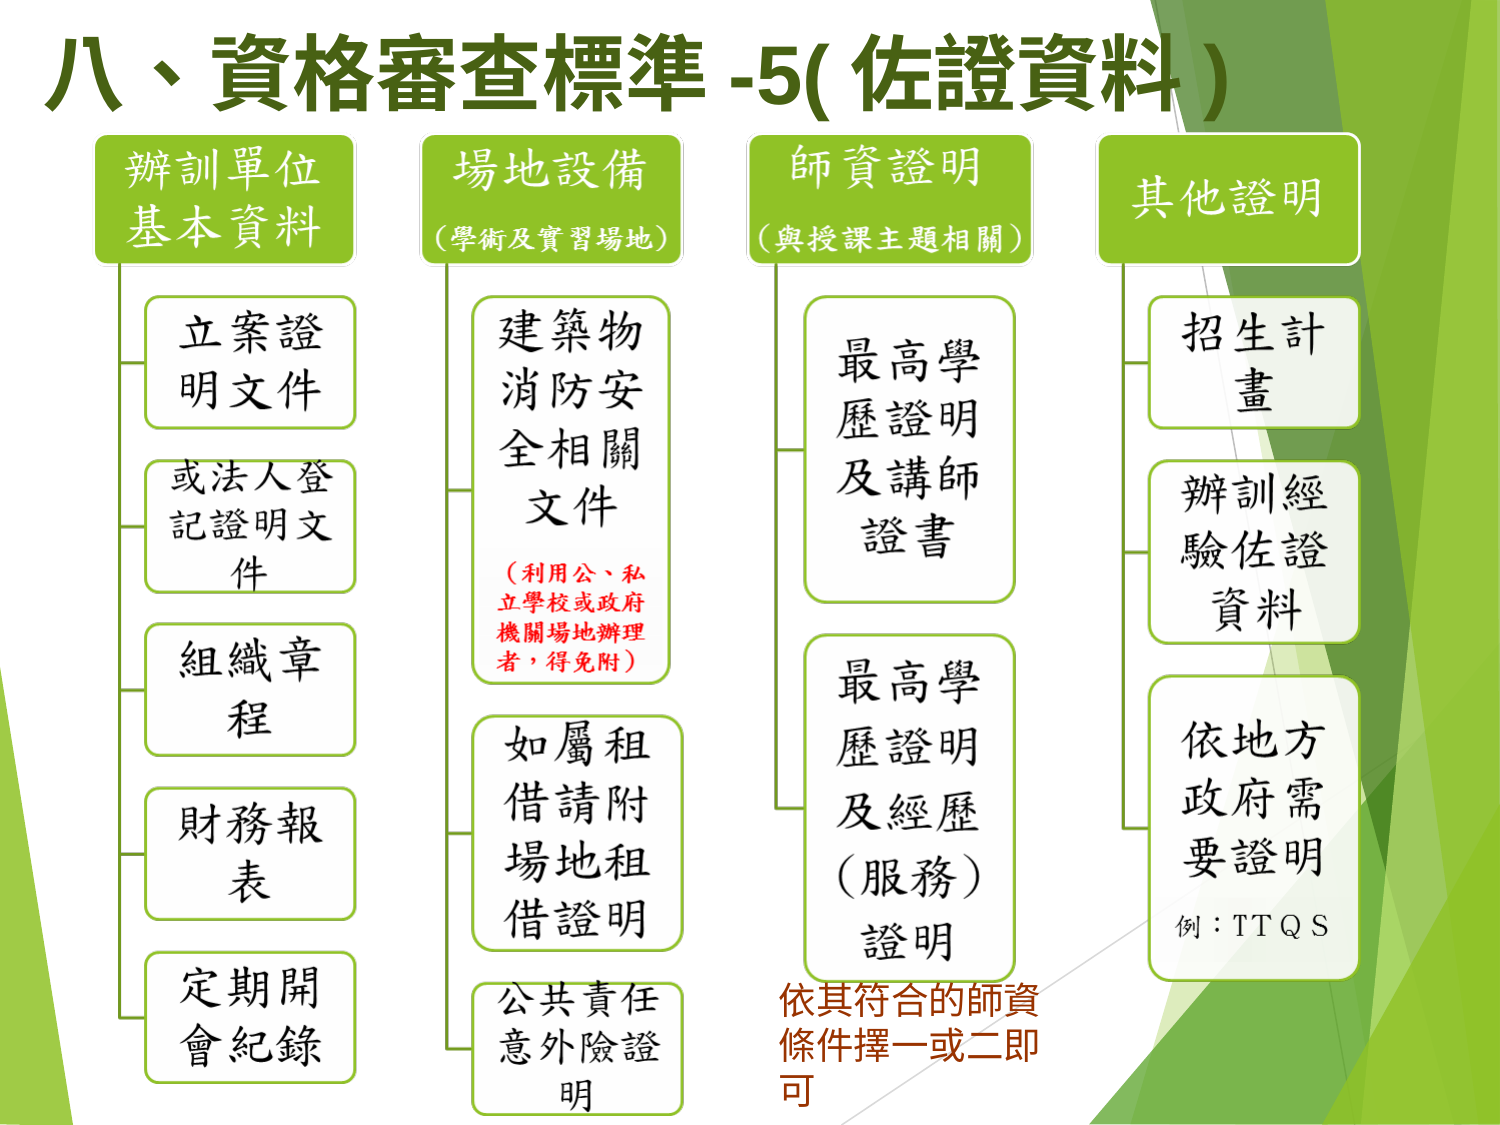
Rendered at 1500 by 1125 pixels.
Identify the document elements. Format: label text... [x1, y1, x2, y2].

picture [28, 117, 1423, 1125]
text_box 依其符合的師資條件擇一或二即可 [764, 968, 1072, 1120]
text_box 八、資格審查標準-5(佐證資料) [27, 13, 1254, 129]
